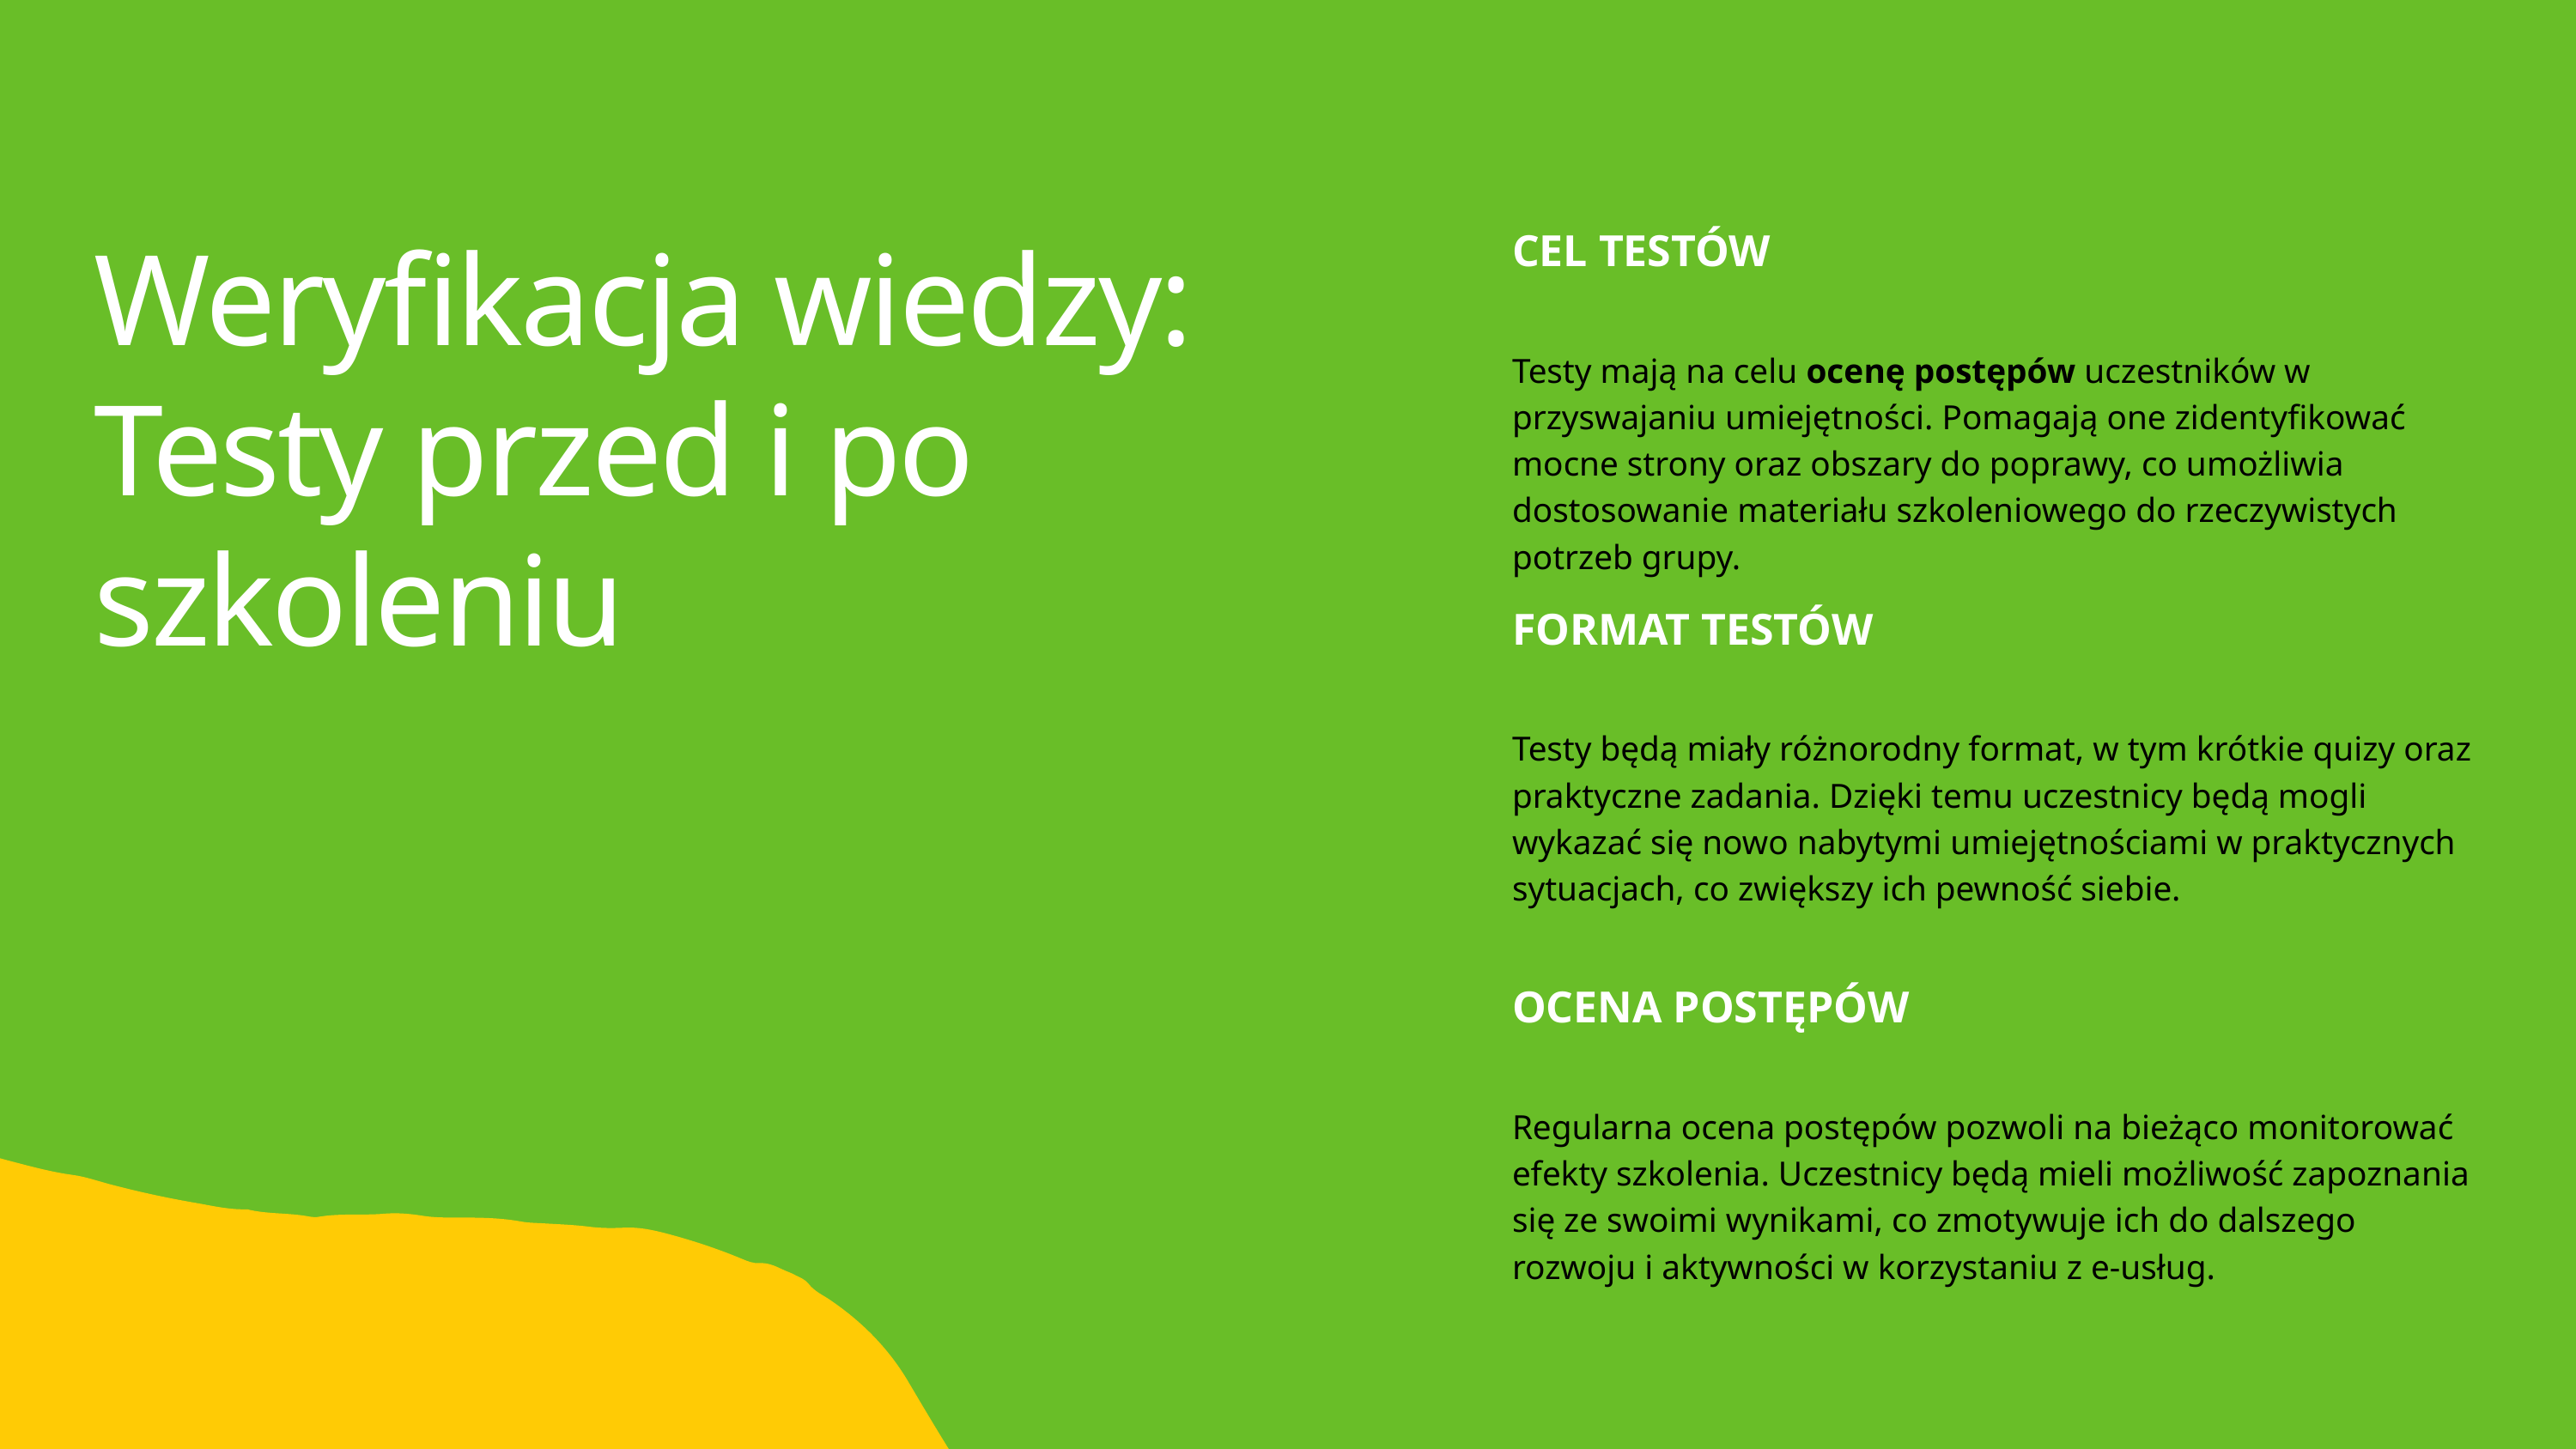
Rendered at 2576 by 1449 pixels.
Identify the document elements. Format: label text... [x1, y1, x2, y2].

text_box Testy mają na celu ocenę postępów uczestników w przyswajaniu umiejętności. Pomagają one zidentyfikować mocne strony oraz obszary do poprawy, co umożliwia dostosowanie materiału szkoleniowego do rzeczywistych potrzeb grupy. [1511, 343, 2482, 577]
text_box CEL TESTÓW [1511, 215, 2482, 276]
text_box Weryfikacja wiedzy: Testy przed i po szkoleniu [94, 220, 1267, 671]
text_box OCENA POSTĘPÓW [1511, 971, 2482, 1032]
text_box Regularna ocena postępów pozwoli na bieżąco monitorować efekty szkolenia. Uczestnicy będą mieli możliwość zapoznania się ze swoimi wynikami, co zmotywuje ich do dalszego rozwoju i aktywności w korzystaniu z e-usług. [1511, 1099, 2482, 1286]
text_box FORMAT TESTÓW [1511, 593, 2482, 654]
text_box Testy będą miały różnorodny format, w tym krótkie quizy oraz praktyczne zadania. Dzięki temu uczestnicy będą mogli wykazać się nowo nabytymi umiejętnościami w praktycznych sytuacjach, co zwiększy ich pewność siebie. [1511, 721, 2482, 908]
text_box [0, 656, 1260, 1449]
